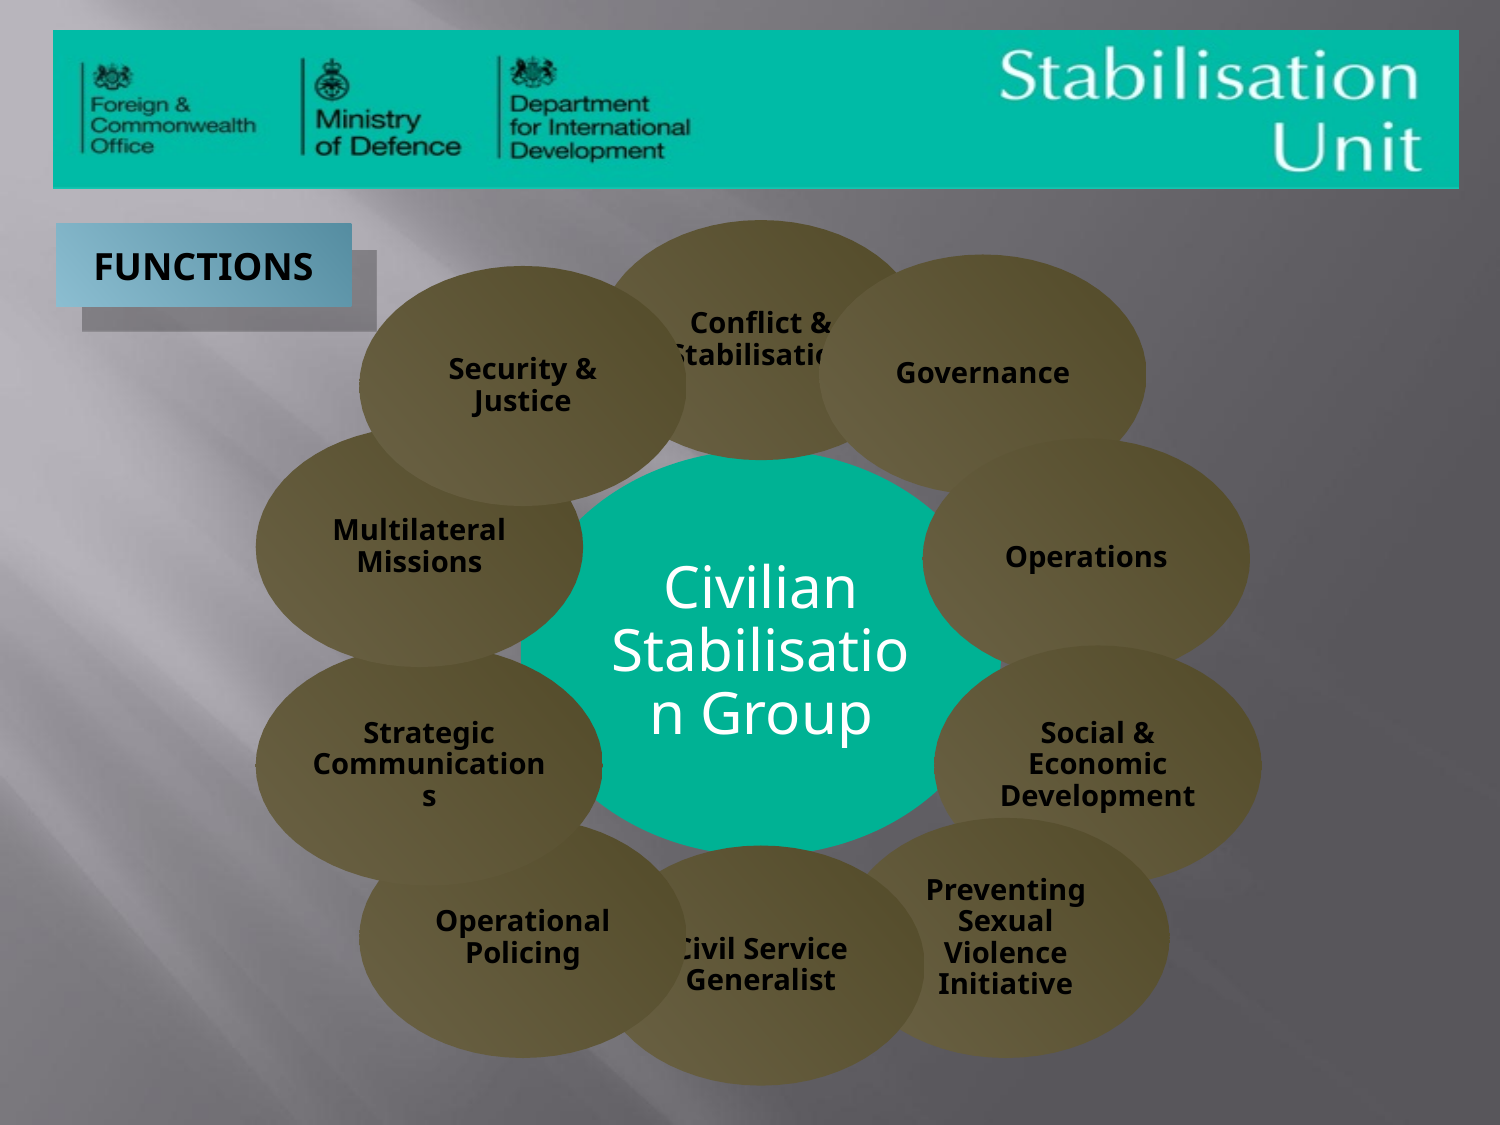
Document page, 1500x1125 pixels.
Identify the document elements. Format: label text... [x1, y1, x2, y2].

text_box Civil Service Generalist [625, 845, 925, 1086]
text_box Social & Economic Development [934, 645, 1262, 880]
text_box Conflict & Stabilisation [614, 220, 896, 461]
picture [53, 31, 1459, 189]
text_box Security & Justice [359, 265, 687, 507]
text_box Strategic Communications [255, 654, 603, 886]
text_box Operational Policing [359, 825, 687, 1059]
text_box Governance [819, 254, 1147, 493]
text_box Civilian Stabilisation Group [520, 454, 1001, 851]
text_box Operations [922, 438, 1251, 664]
text_box Preventing Sexual Violence Initiative [867, 817, 1170, 1059]
text_box Multilateral Missions [255, 432, 584, 668]
text_box FUNCTIONS [56, 224, 351, 307]
